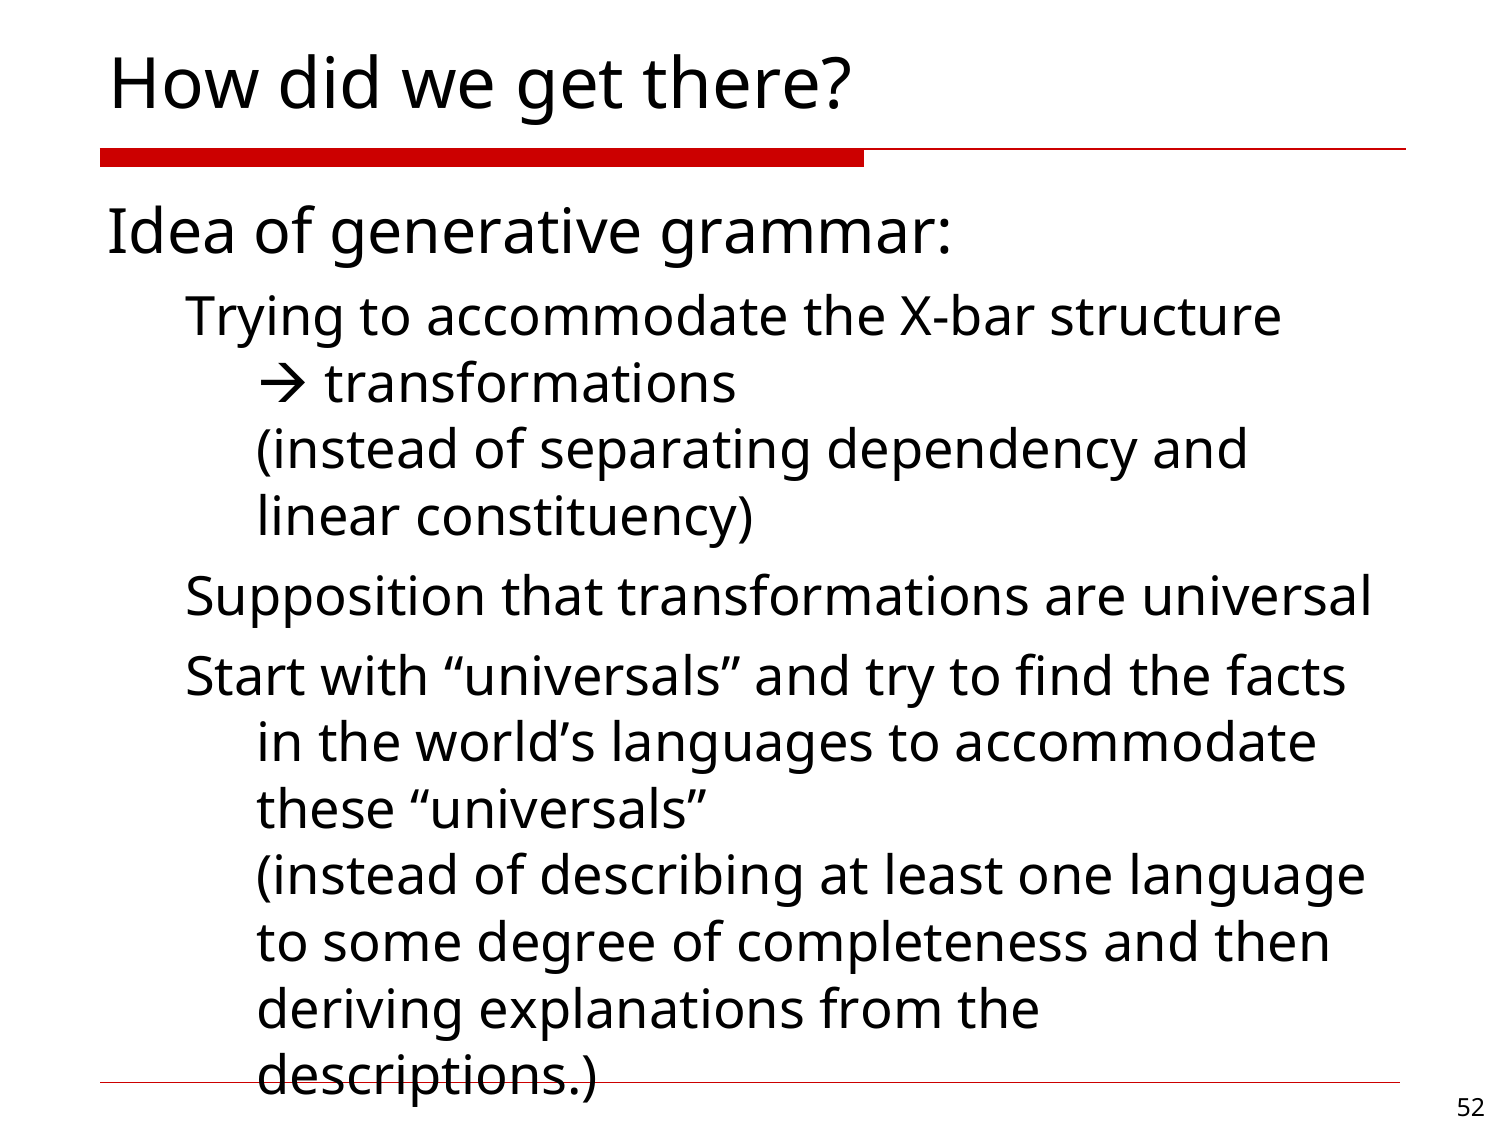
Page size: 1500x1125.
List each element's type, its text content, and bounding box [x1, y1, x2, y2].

title How did we get there? [94, 36, 1407, 138]
list Idea of generative grammar: Trying to accommodate the X-bar structure  transformations (instead of separating dependency and linear constituency) Supposition that transformations are universal Start with “universals” and try to find the facts in the world’s languages to accommodate these “universals” (instead of describing at least one language to some degree of completeness and then deriving explanations from the descriptions.) [92, 184, 1406, 988]
